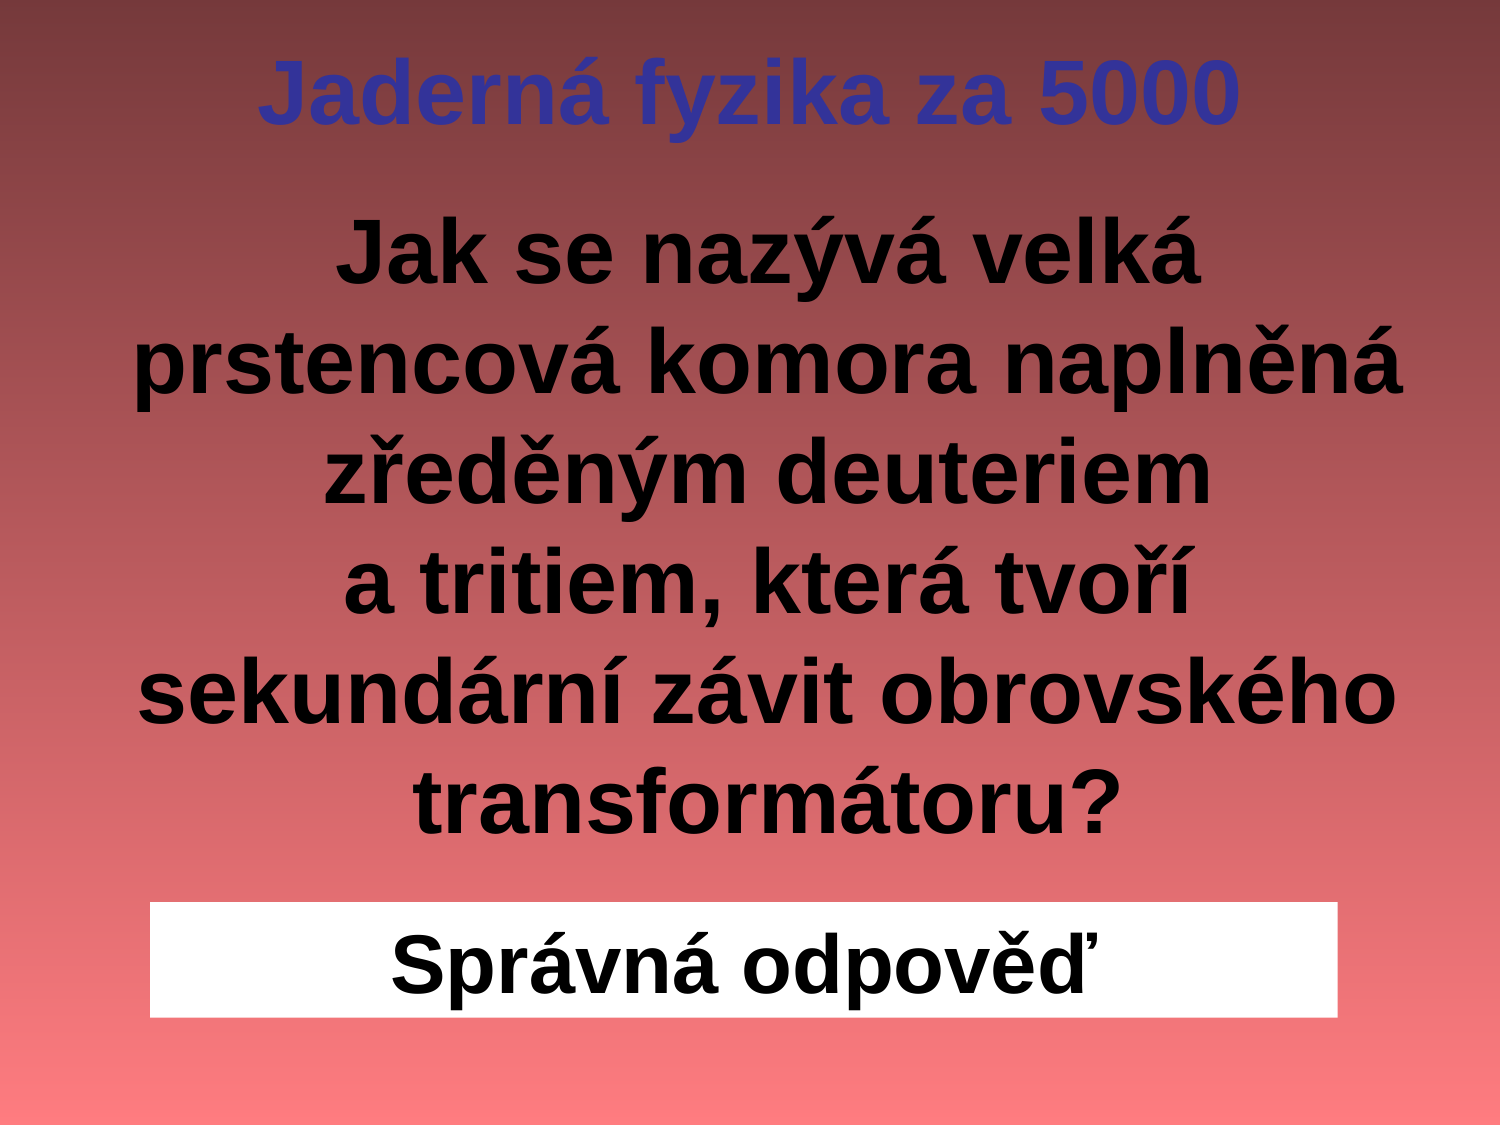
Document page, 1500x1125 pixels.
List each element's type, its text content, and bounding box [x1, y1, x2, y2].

text_box Jaderná fyzika za 5000 [0, 24, 1500, 151]
text_box Jak se nazývá velká prstencová komora naplněná zředěným deuteriem a tritiem, která tvoří sekundární závit obrovského transformátoru? [112, 184, 1426, 860]
text_box Správná odpověď [150, 902, 1338, 1018]
